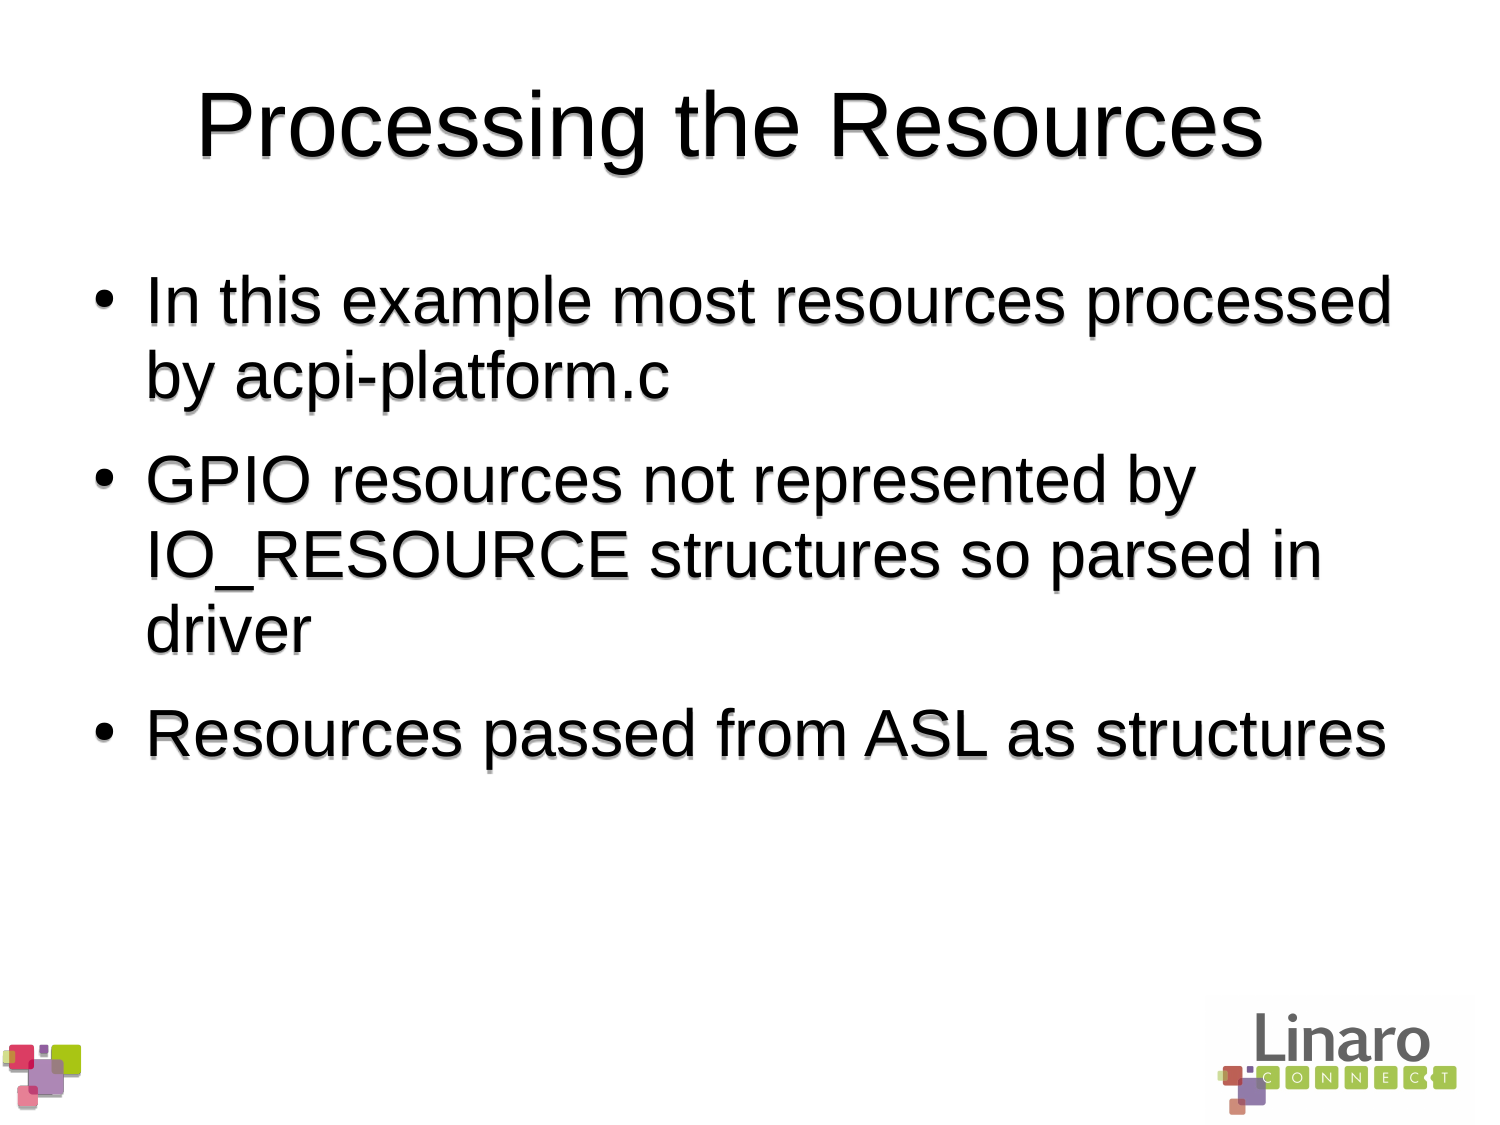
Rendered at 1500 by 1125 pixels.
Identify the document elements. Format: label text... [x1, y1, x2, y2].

title Processing the Resources [56, 27, 1407, 223]
list In this example most resources processed by acpi-platform.c GPIO resources not represented by IO_RESOURCE structures so parsed in driver Resources passed from ASL as structures [75, 263, 1425, 916]
picture [1205, 995, 1475, 1125]
picture [0, 1041, 84, 1125]
